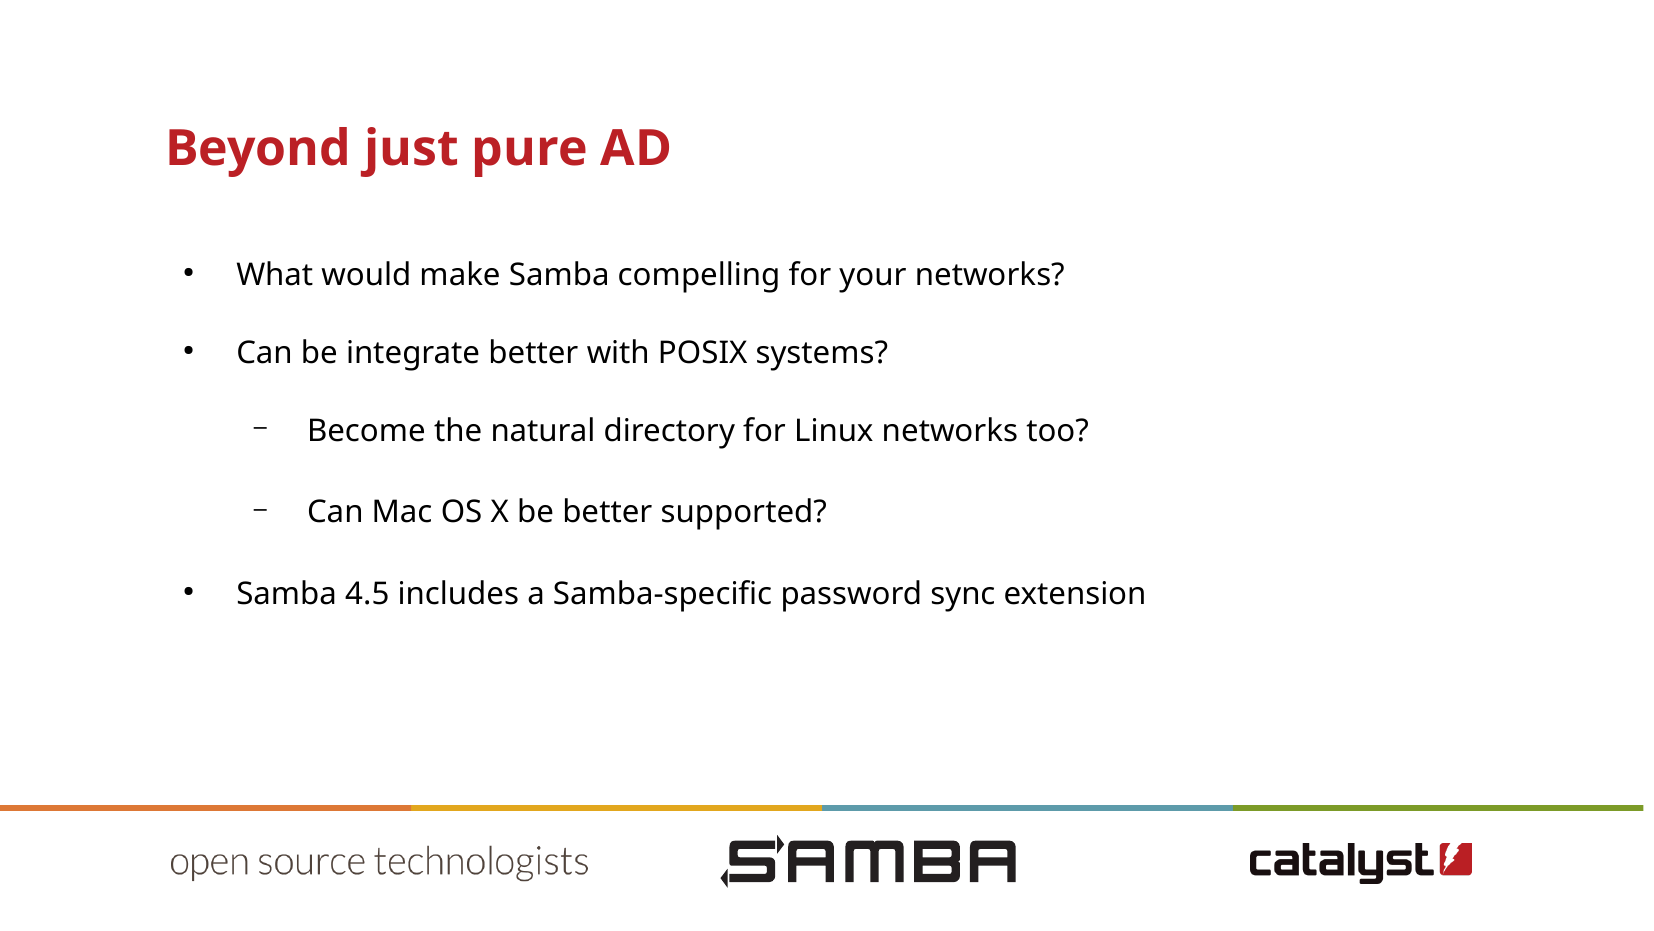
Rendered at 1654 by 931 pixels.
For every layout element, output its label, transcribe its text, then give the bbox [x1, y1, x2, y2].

title Beyond just pure AD [165, 68, 1489, 224]
list What would make Samba compelling for your networks? Can be integrate better with POSIX systems? Become the natural directory for Linux networks too? Can Mac OS X be better supported? Samba 4.5 includes a Samba-specific password sync extension [165, 230, 1489, 770]
picture [0, 805, 1644, 884]
